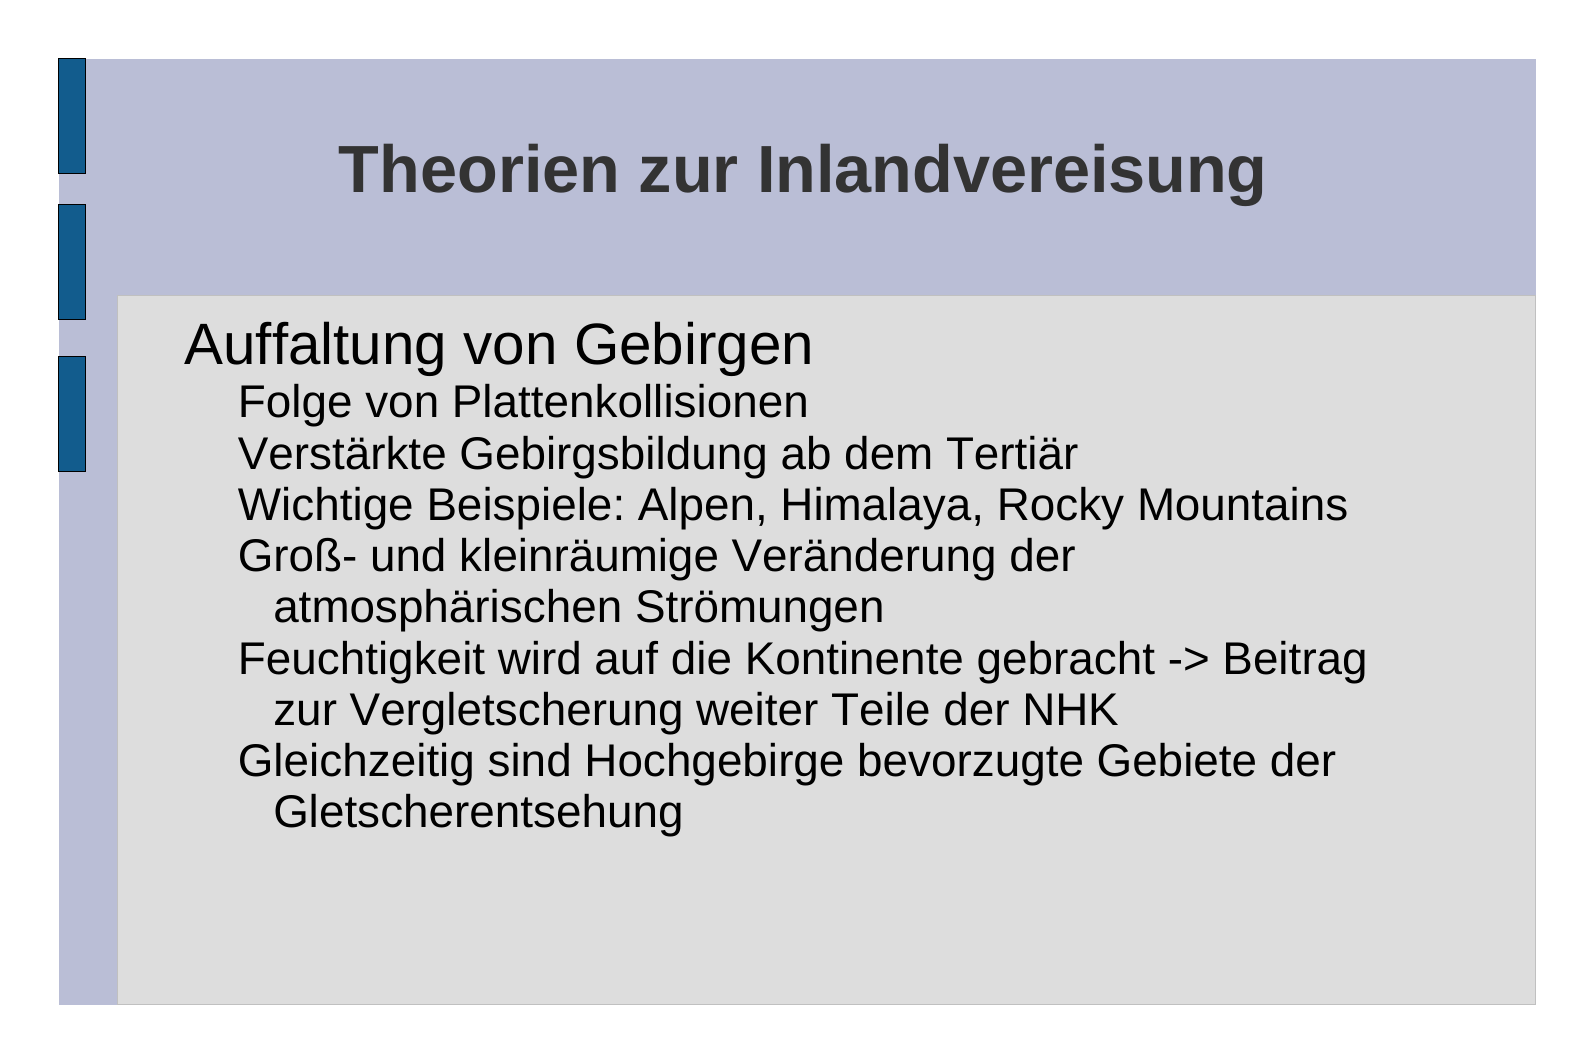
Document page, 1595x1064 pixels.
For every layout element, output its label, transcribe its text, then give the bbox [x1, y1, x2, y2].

title Theorien zur Inlandvereisung [167, 106, 1429, 308]
list Auffaltung von Gebirgen Folge von Plattenkollisionen Verstärkte Gebirgsbildung ab dem Tertiär Wichtige Beispiele: Alpen, Himalaya, Rocky Mountains Groß- und kleinräumige Veränderung der atmosphärischen Strömungen Feuchtigkeit wird auf die Kontinente gebracht -> Beitrag zur Vergletscherung weiter Teile der NHK Gleichzeitig sind Hochgebirge bevorzugte Gebiete der Gletscherentsehung [167, 311, 1429, 1010]
